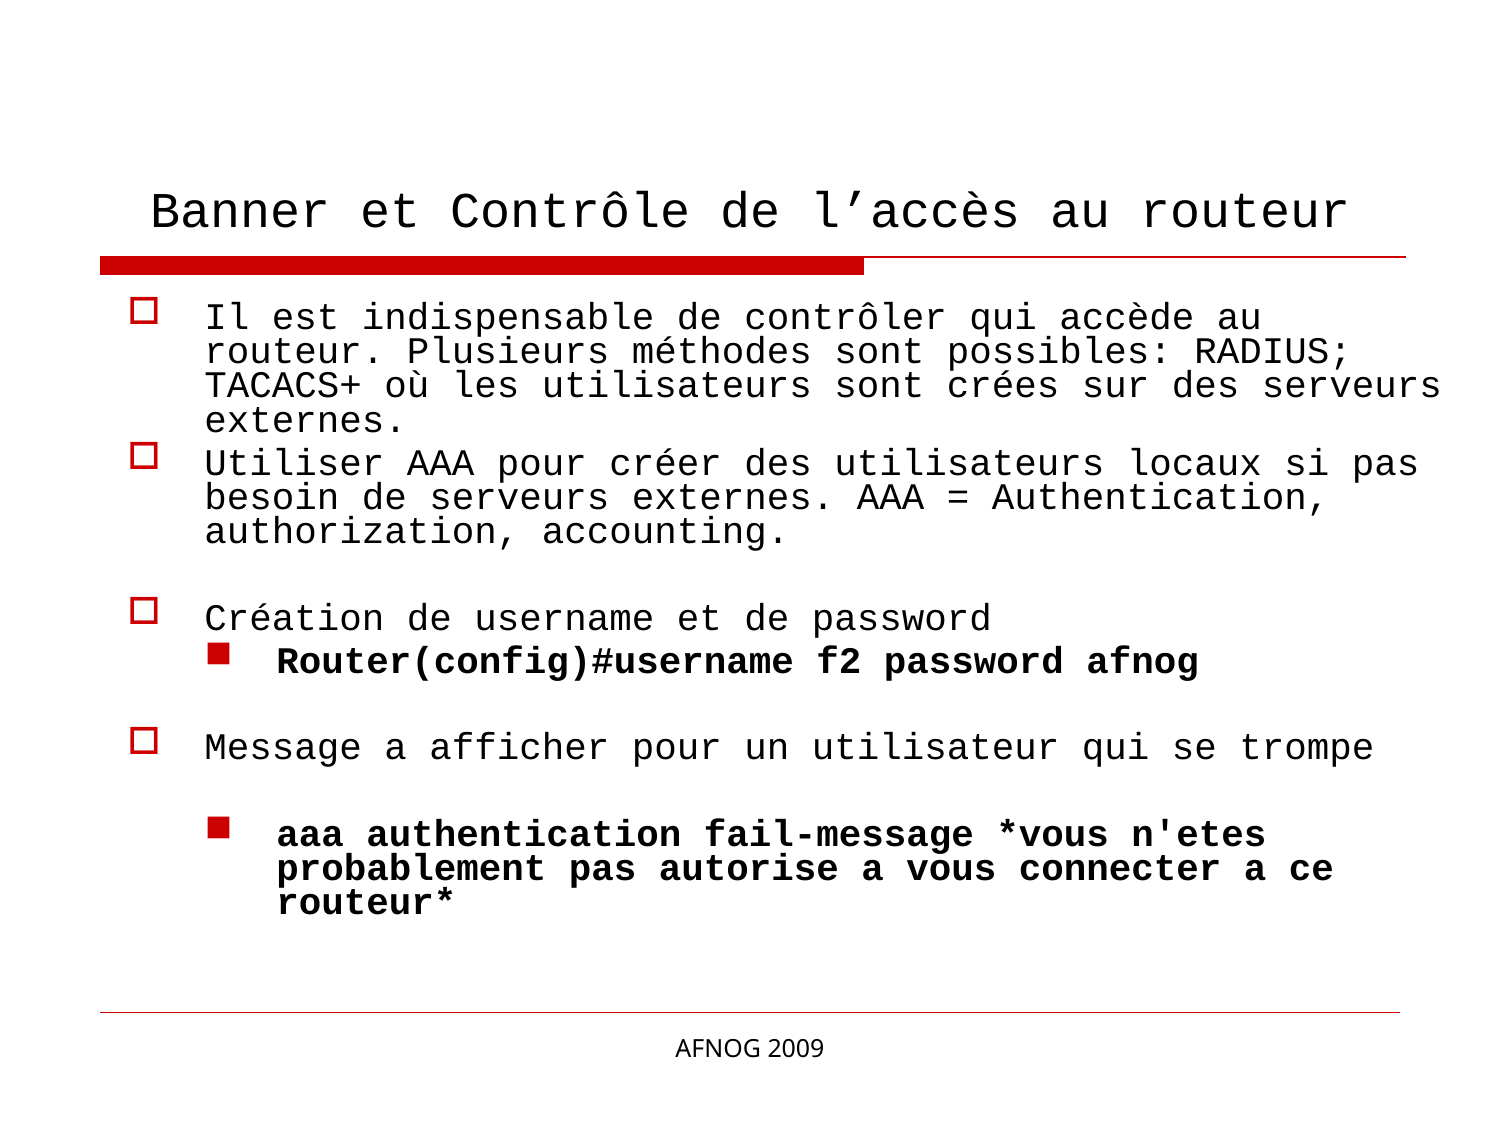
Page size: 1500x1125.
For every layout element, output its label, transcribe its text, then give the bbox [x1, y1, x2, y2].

title Banner et Contrôle de l’accès au routeur [94, 49, 1407, 250]
list Il est indispensable de contrôler qui accède au routeur. Plusieurs méthodes sont possibles: RADIUS; TACACS+ où les utilisateurs sont crées sur des serveurs externes. Utiliser AAA pour créer des utilisateurs locaux si pas besoin de serveurs externes. AAA = Authentication, authorization, accounting. Création de username et de password Router(config)#username f2 password afnog Message a afficher pour un utilisateur qui se trompe aaa authentication fail-message *vous n'etes probablement pas autorise a vous connecter a ce routeur* [112, 262, 1459, 1006]
text_box AFNOG 2009 [512, 1024, 988, 1103]
